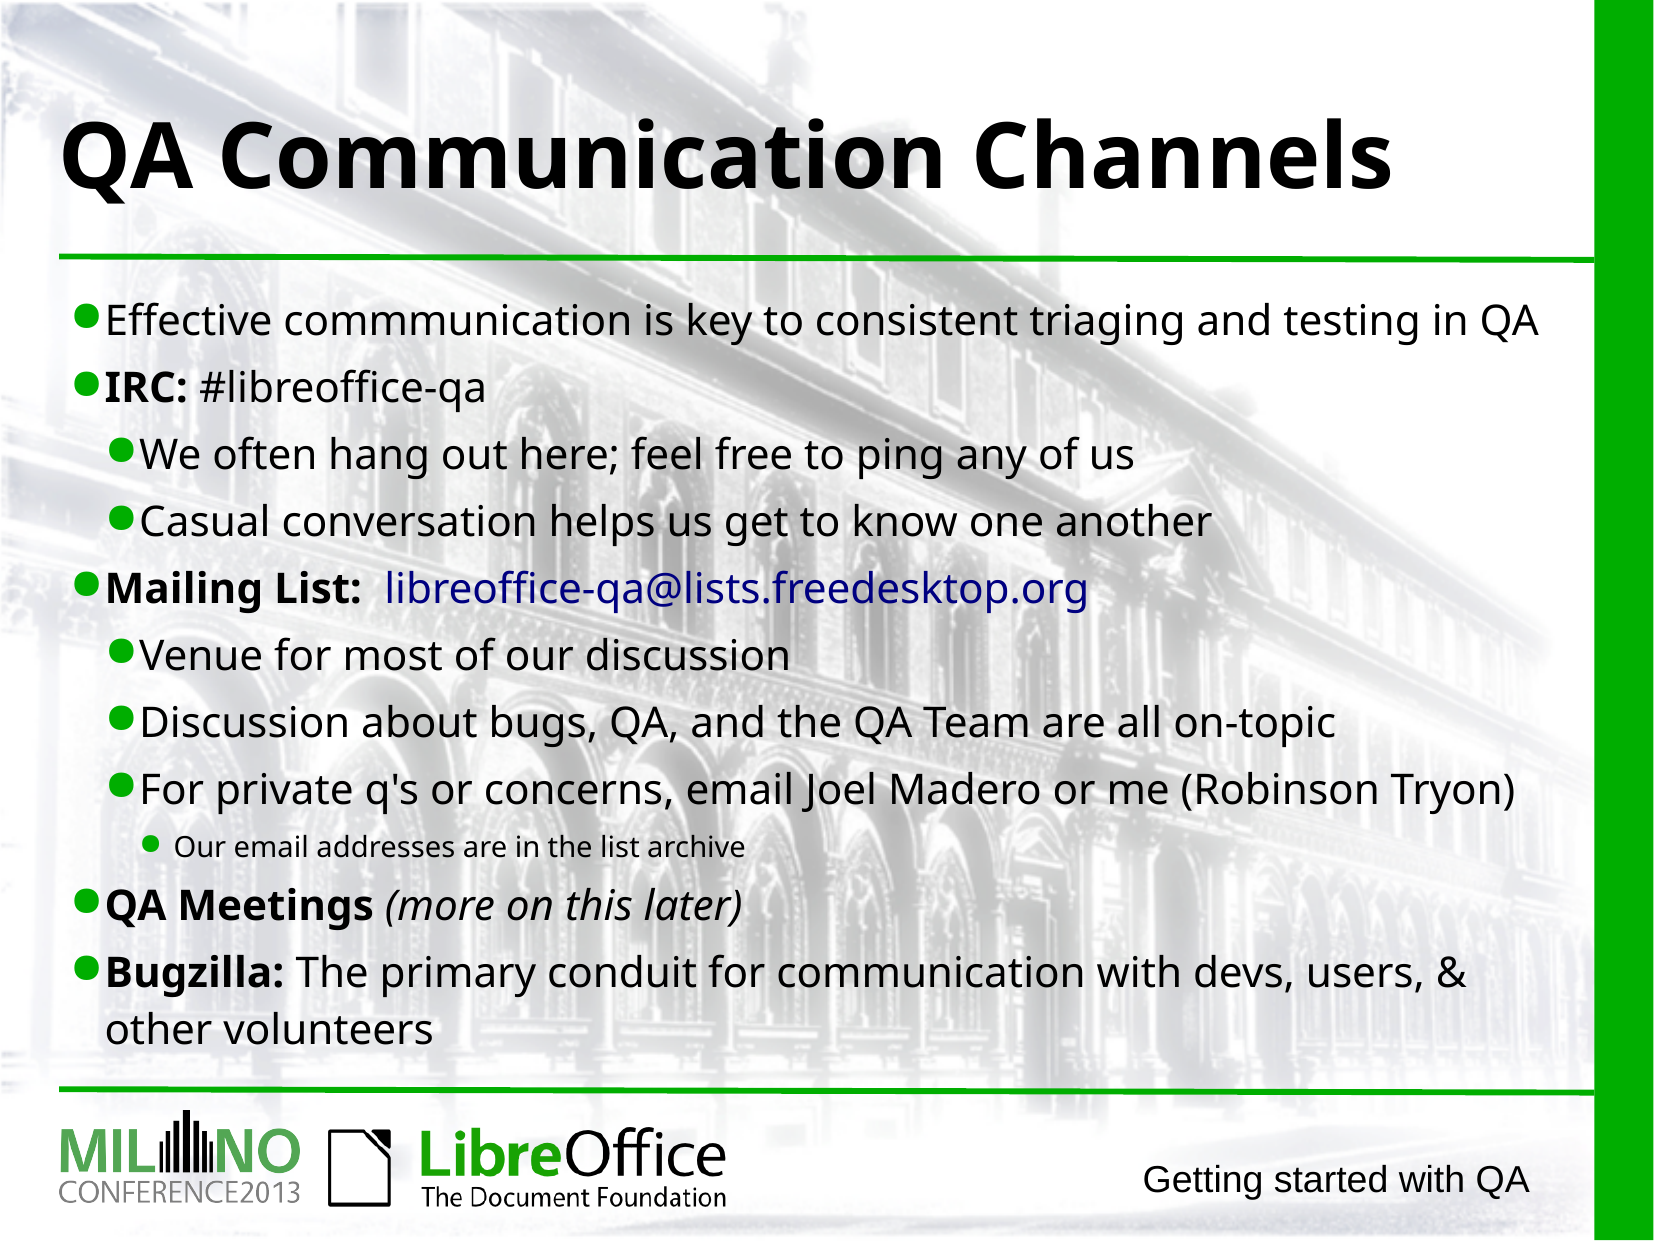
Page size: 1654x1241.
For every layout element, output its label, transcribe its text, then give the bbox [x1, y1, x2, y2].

list Effective commmunication is key to consistent triaging and testing in QA IRC: #libreoffice-qa We often hang out here; feel free to ping any of us Casual conversation helps us get to know one another Mailing List: libreoffice-qa@lists.freedesktop.org Venue for most of our discussion Discussion about bugs, QA, and the QA Team are all on-topic For private q's or concerns, email Joel Madero or me (Robinson Tryon) Our email addresses are in the list archive QA Meetings (more on this later) Bugzilla: The primary conduit for communication with devs, users, & other volunteers [35, 290, 1560, 1075]
picture [0, 1, 1594, 1241]
title QA Communication Channels [59, 49, 1548, 257]
